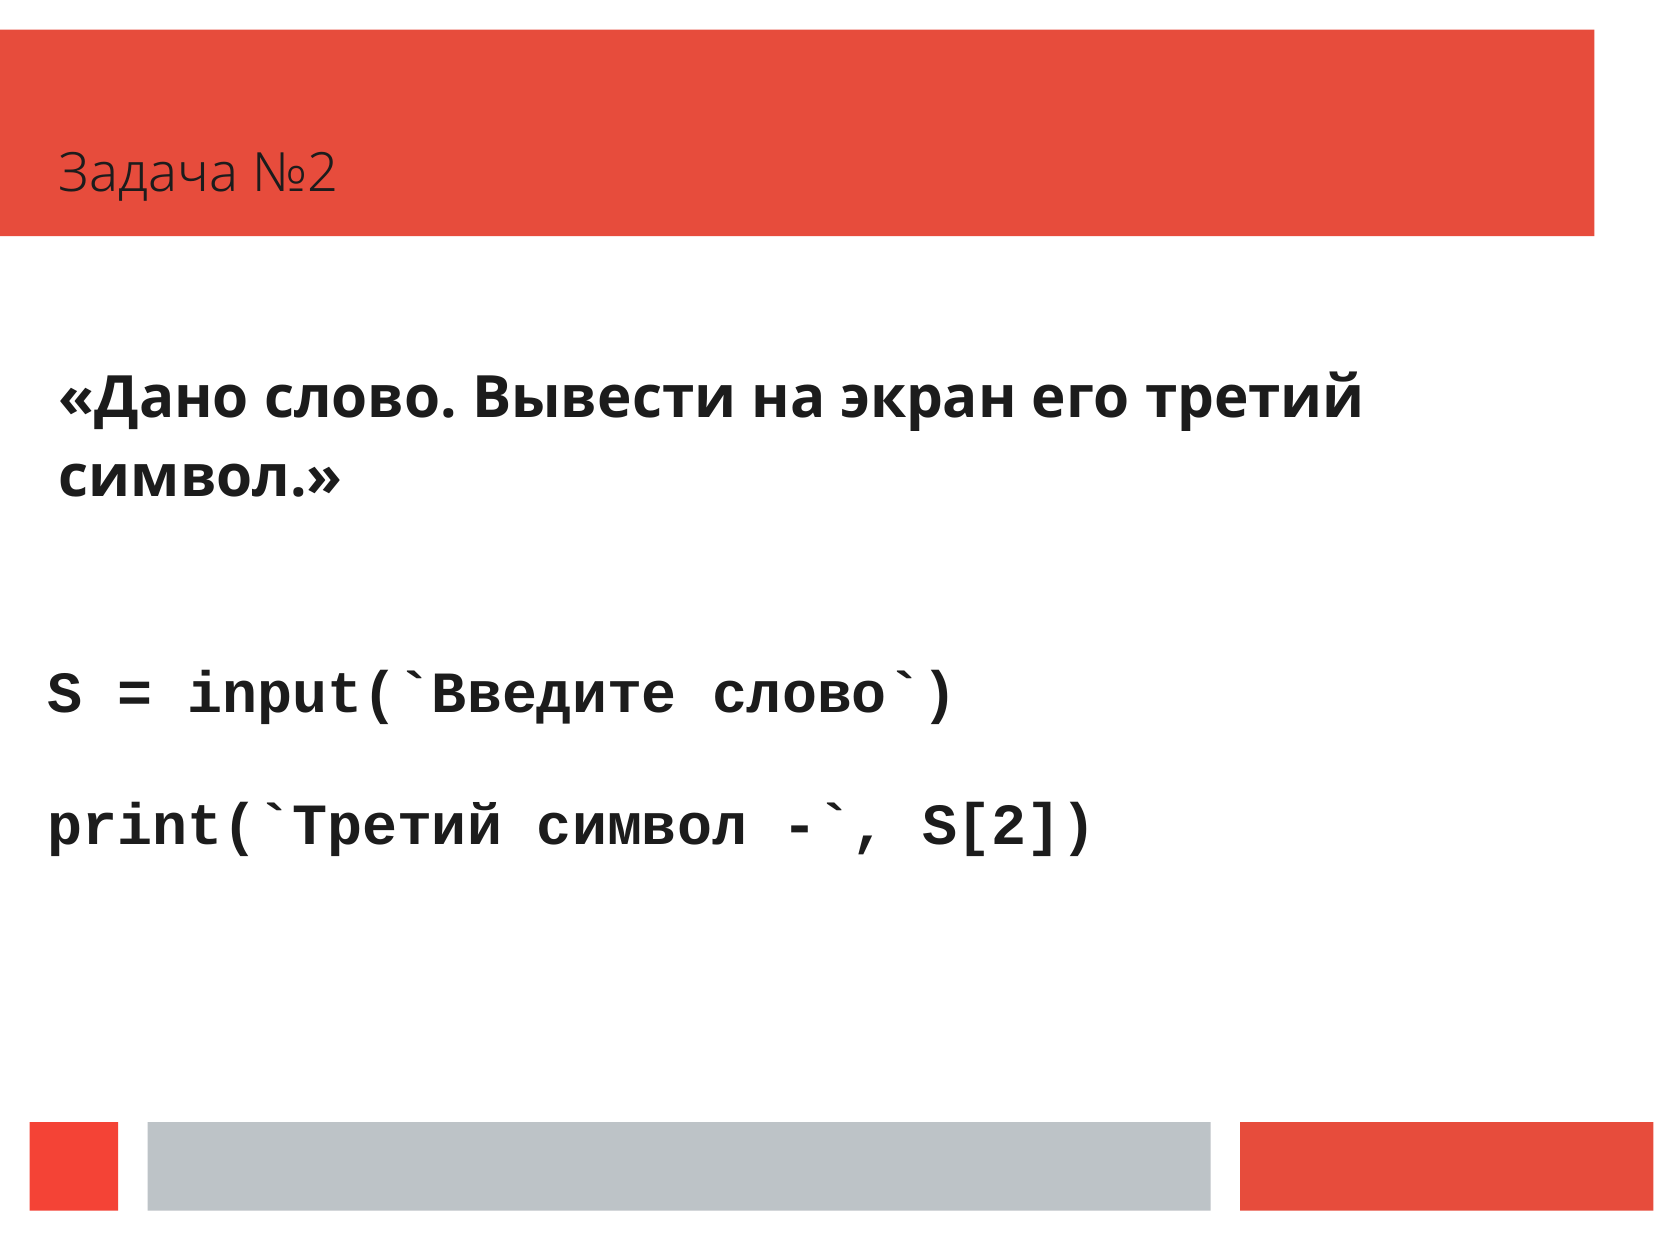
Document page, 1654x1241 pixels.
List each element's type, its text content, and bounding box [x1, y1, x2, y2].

text_box S = input(`Введите слово`) print(`Третий символ -`, S[2]) [47, 602, 1583, 1004]
subtitle Задача №2 «Дано слово. Вывести на экран его третий символ.» [59, 59, 1595, 461]
